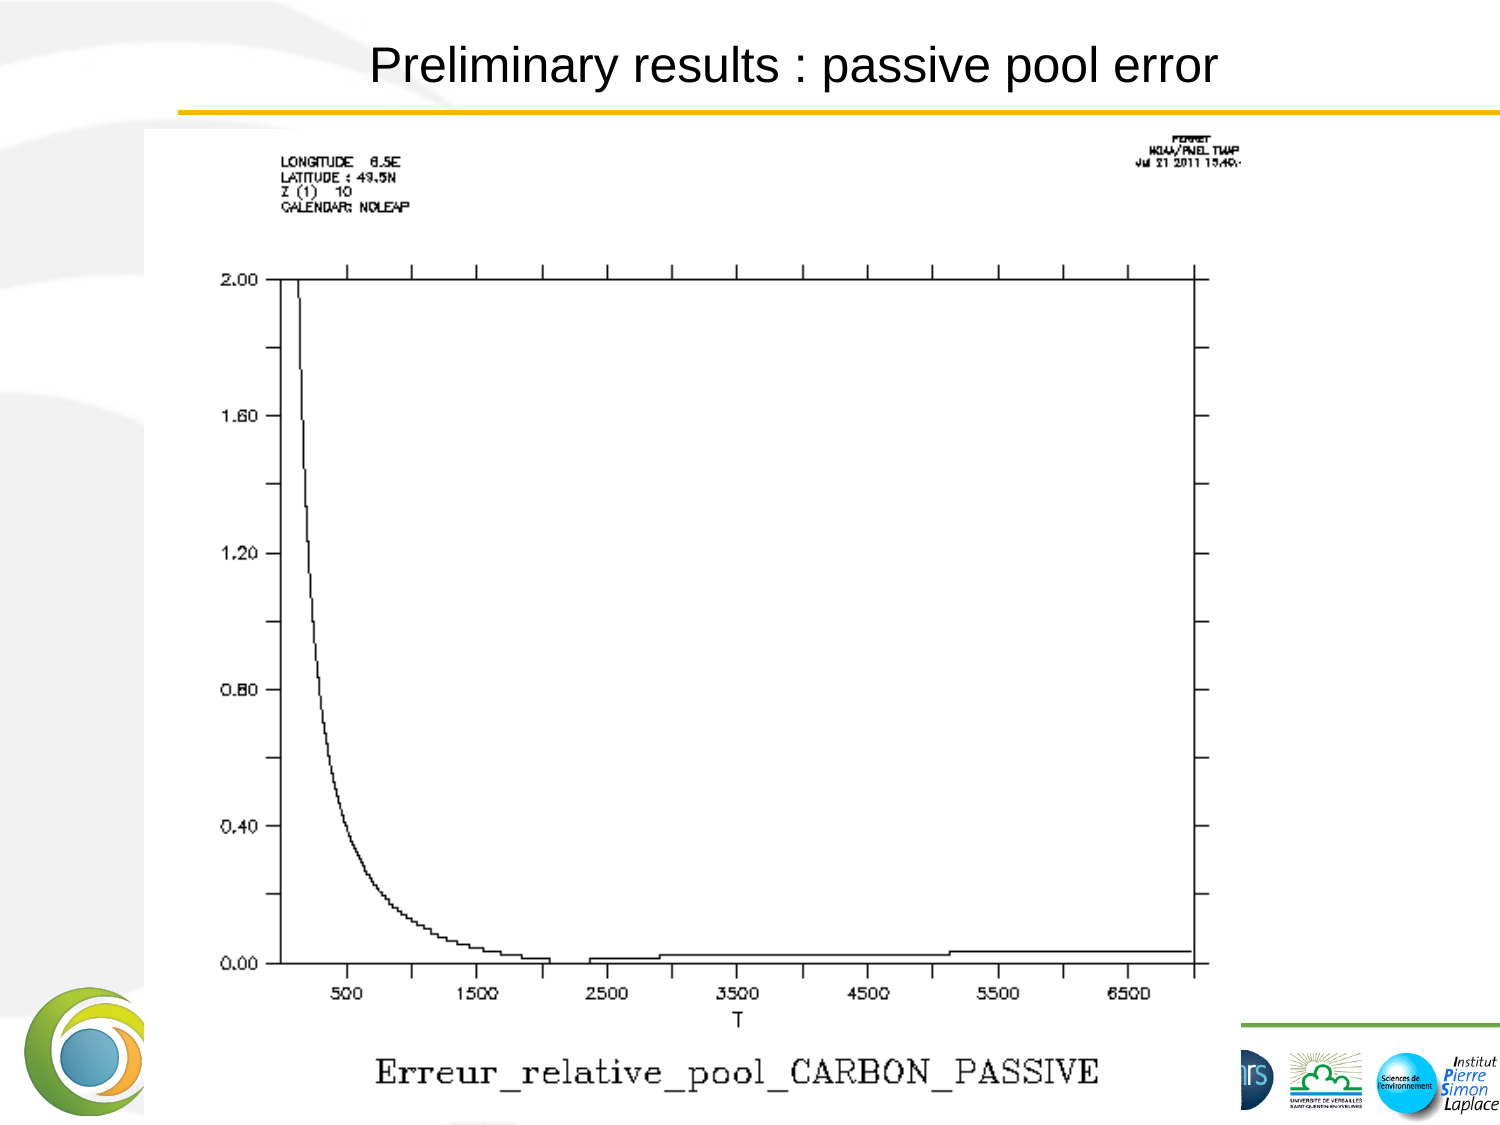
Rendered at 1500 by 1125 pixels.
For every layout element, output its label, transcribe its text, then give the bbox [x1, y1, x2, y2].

picture [0, 0, 1500, 1125]
text_box Preliminary results : passive pool error [354, 29, 1235, 101]
